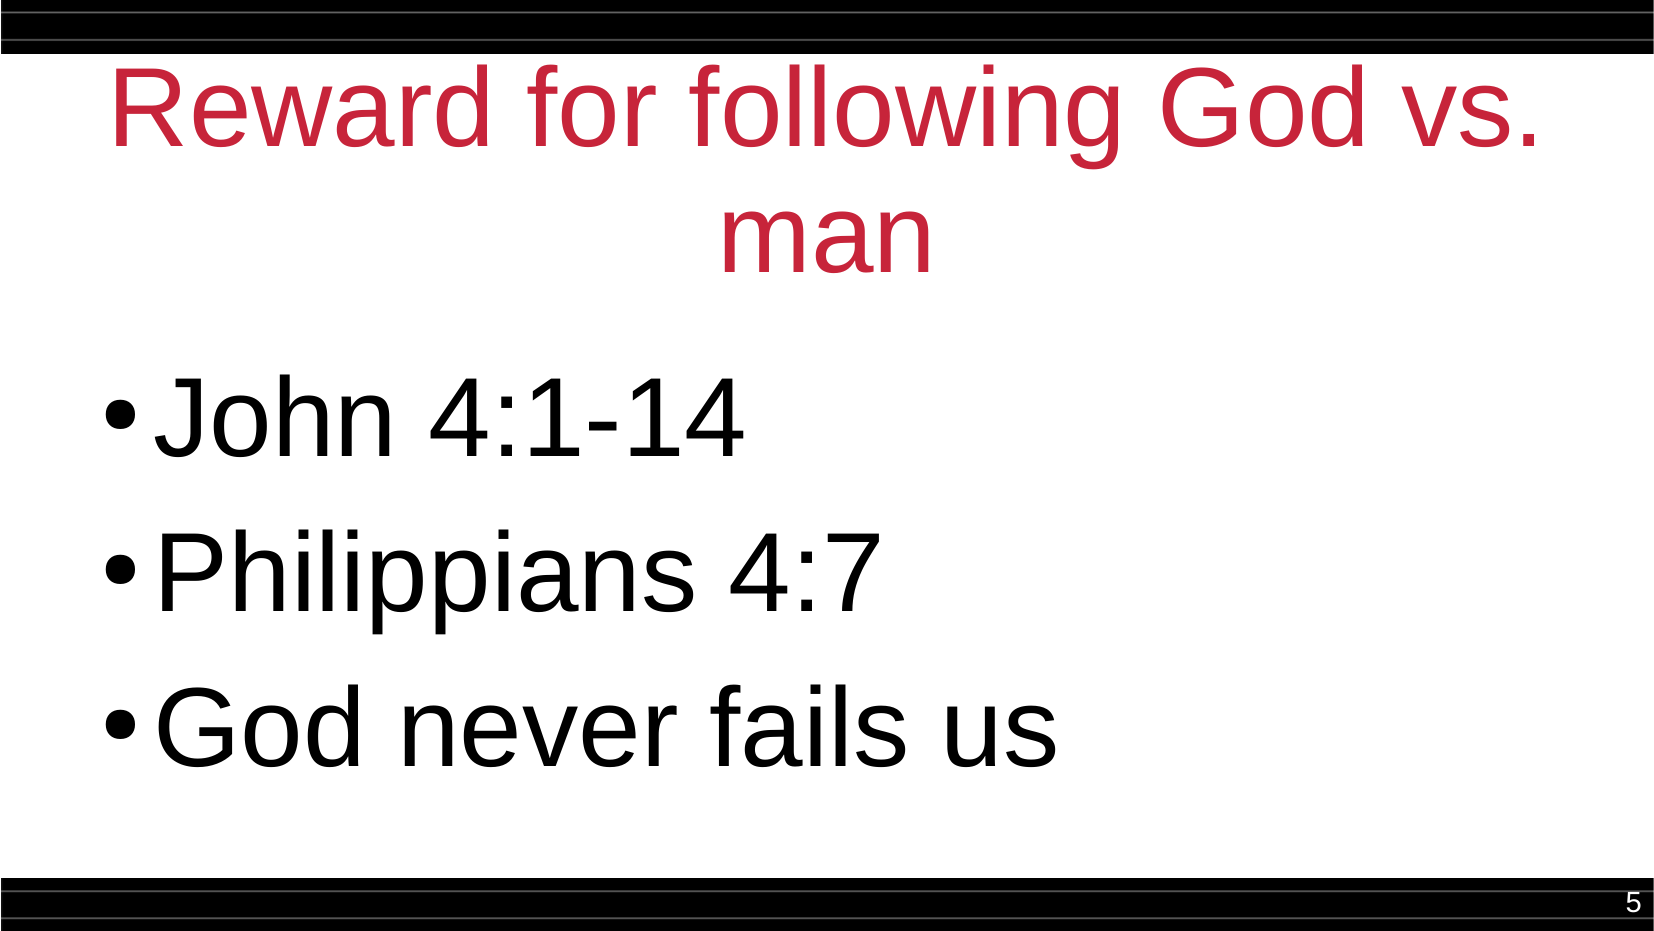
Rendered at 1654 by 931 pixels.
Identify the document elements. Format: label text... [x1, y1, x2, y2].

list John 4:1-14 Philippians 4:7 God never fails us [82, 354, 1571, 841]
title Reward for following God vs. man [82, 44, 1571, 296]
picture [1, 878, 1654, 931]
picture [1, 0, 1654, 54]
